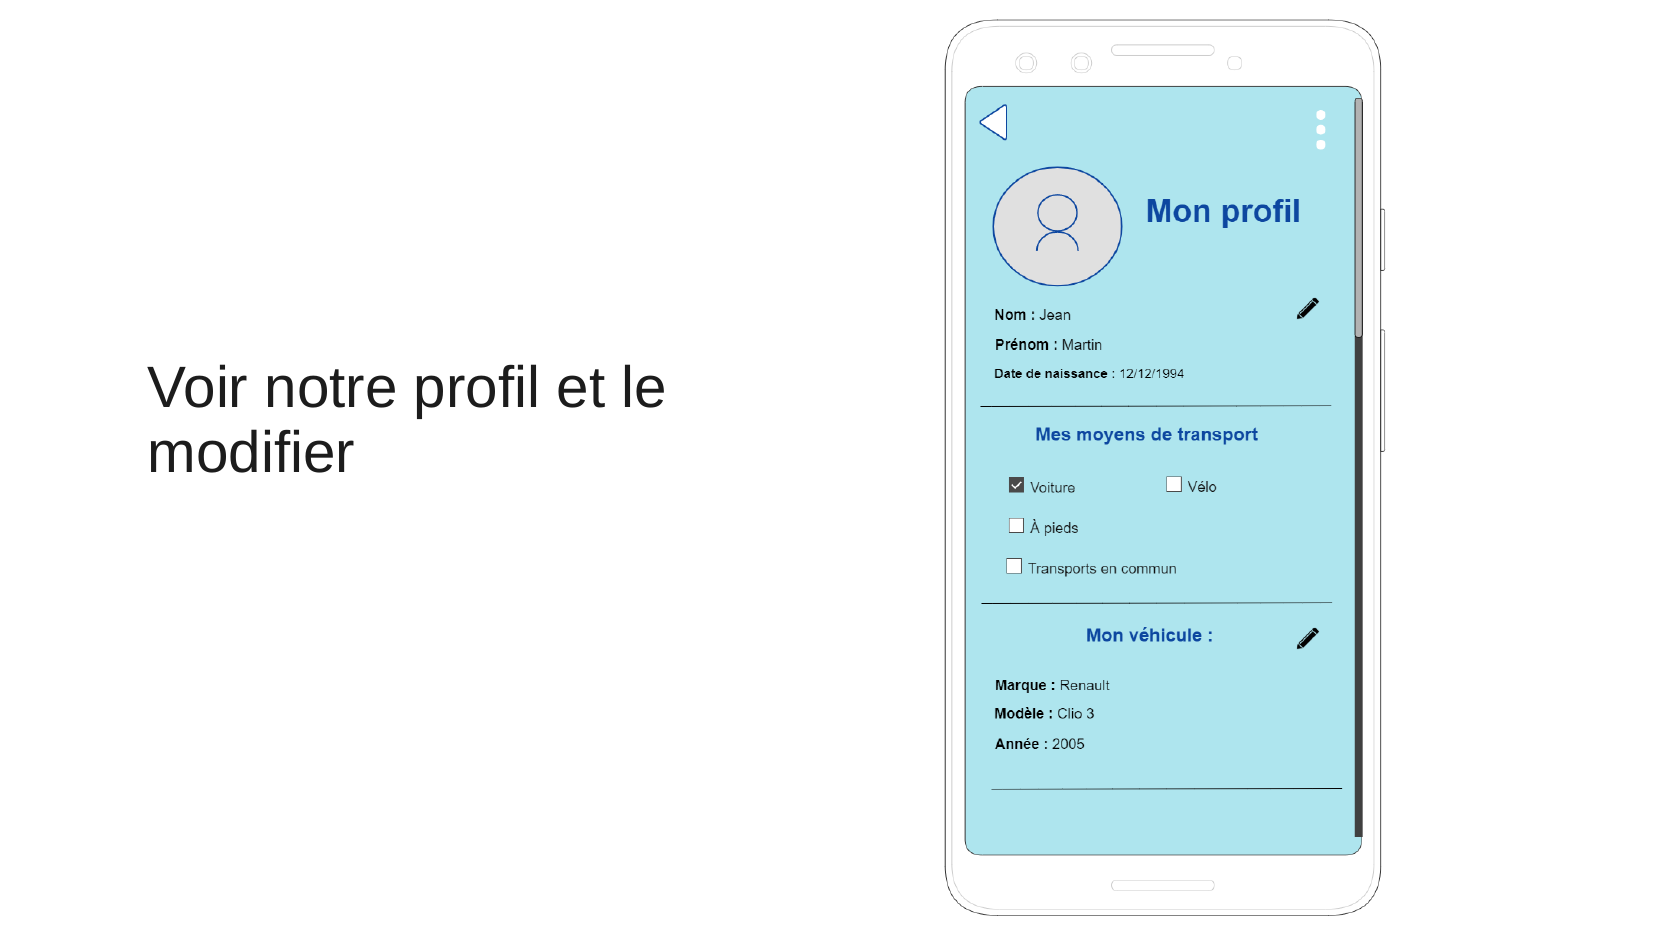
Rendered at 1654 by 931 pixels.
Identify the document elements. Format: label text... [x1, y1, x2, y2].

list Voir notre profil et le modifier [147, 354, 745, 492]
picture [944, 0, 1437, 916]
